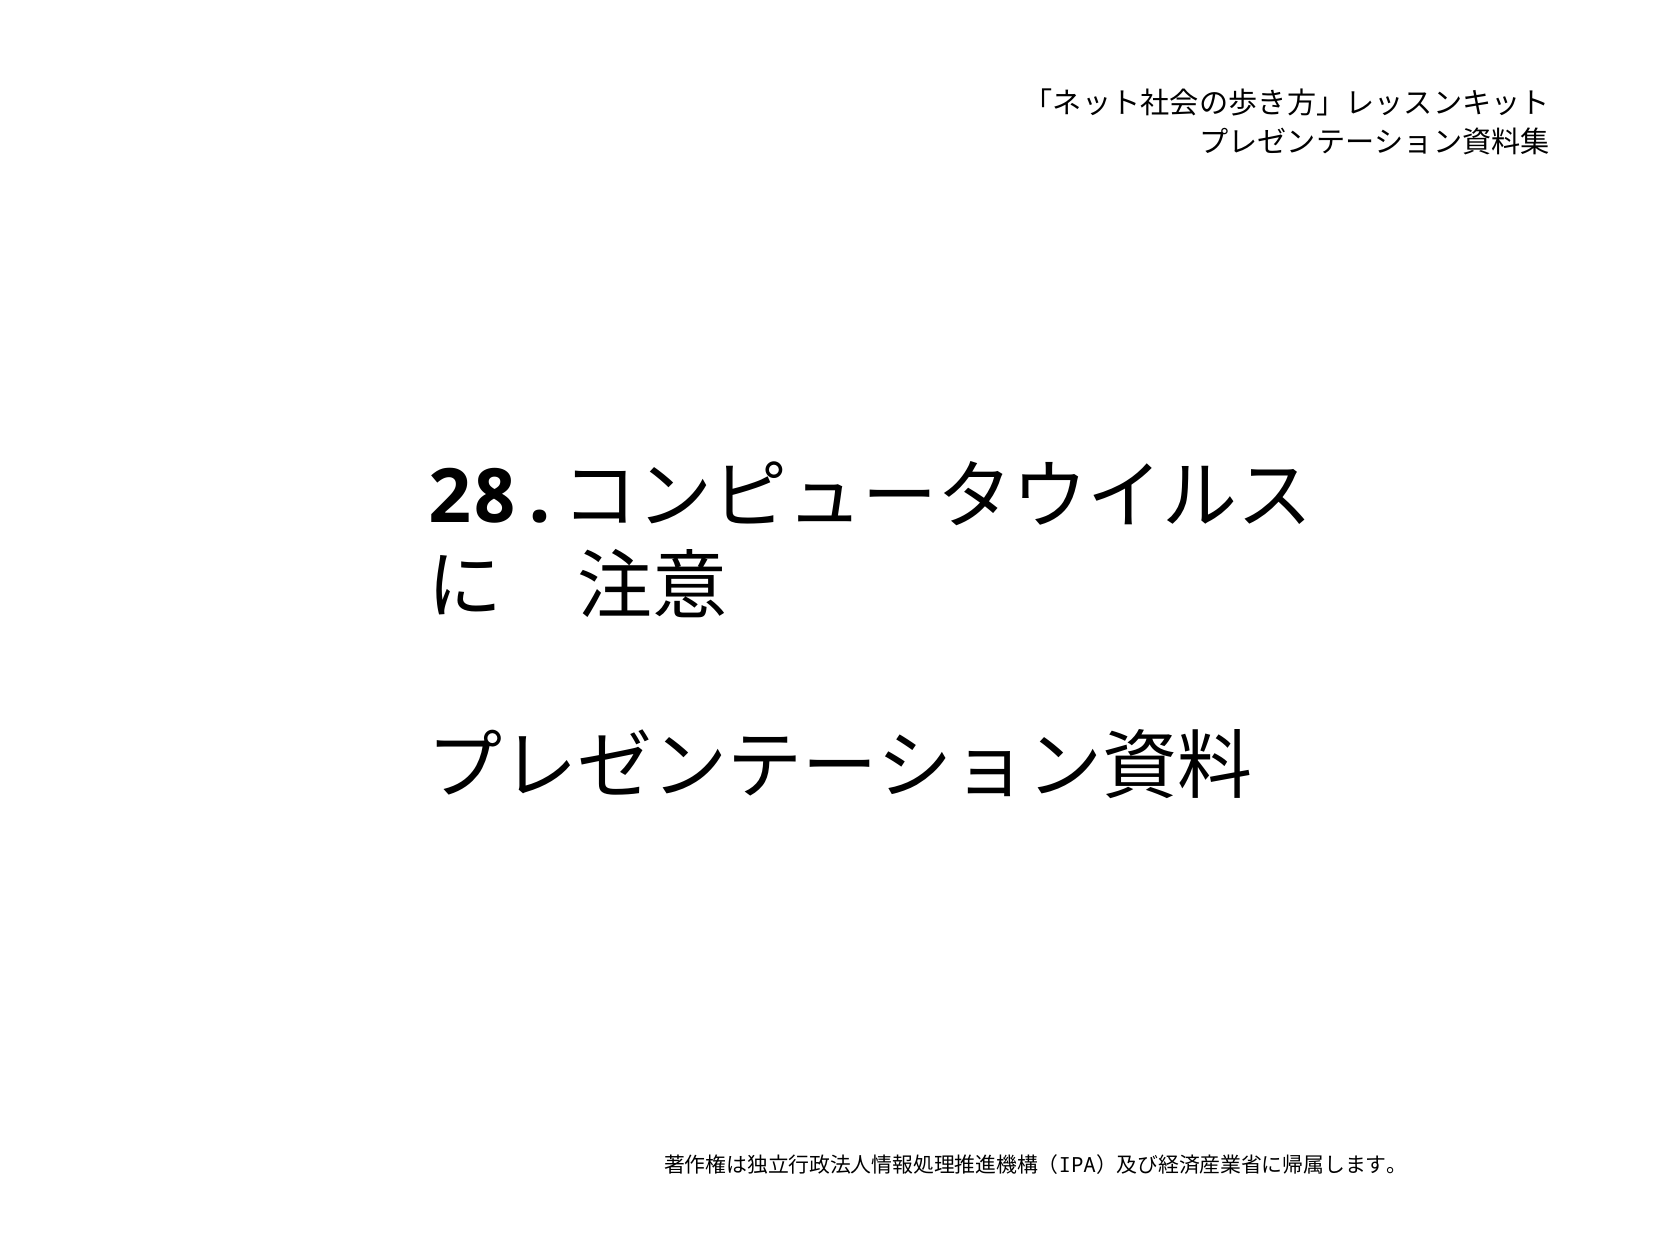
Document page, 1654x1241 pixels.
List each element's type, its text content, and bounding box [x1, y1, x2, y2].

text_box 「ネット社会の歩き方」レッスンキット プレゼンテーション資料集 [1003, 74, 1566, 169]
text_box 著作権は独立行政法人情報処理推進機構（IPA）及び経済産業省に帰属します。 [649, 1145, 1536, 1186]
text_box 28.コンピュータウイルスに 注意 プレゼンテーション資料 [413, 442, 1388, 819]
